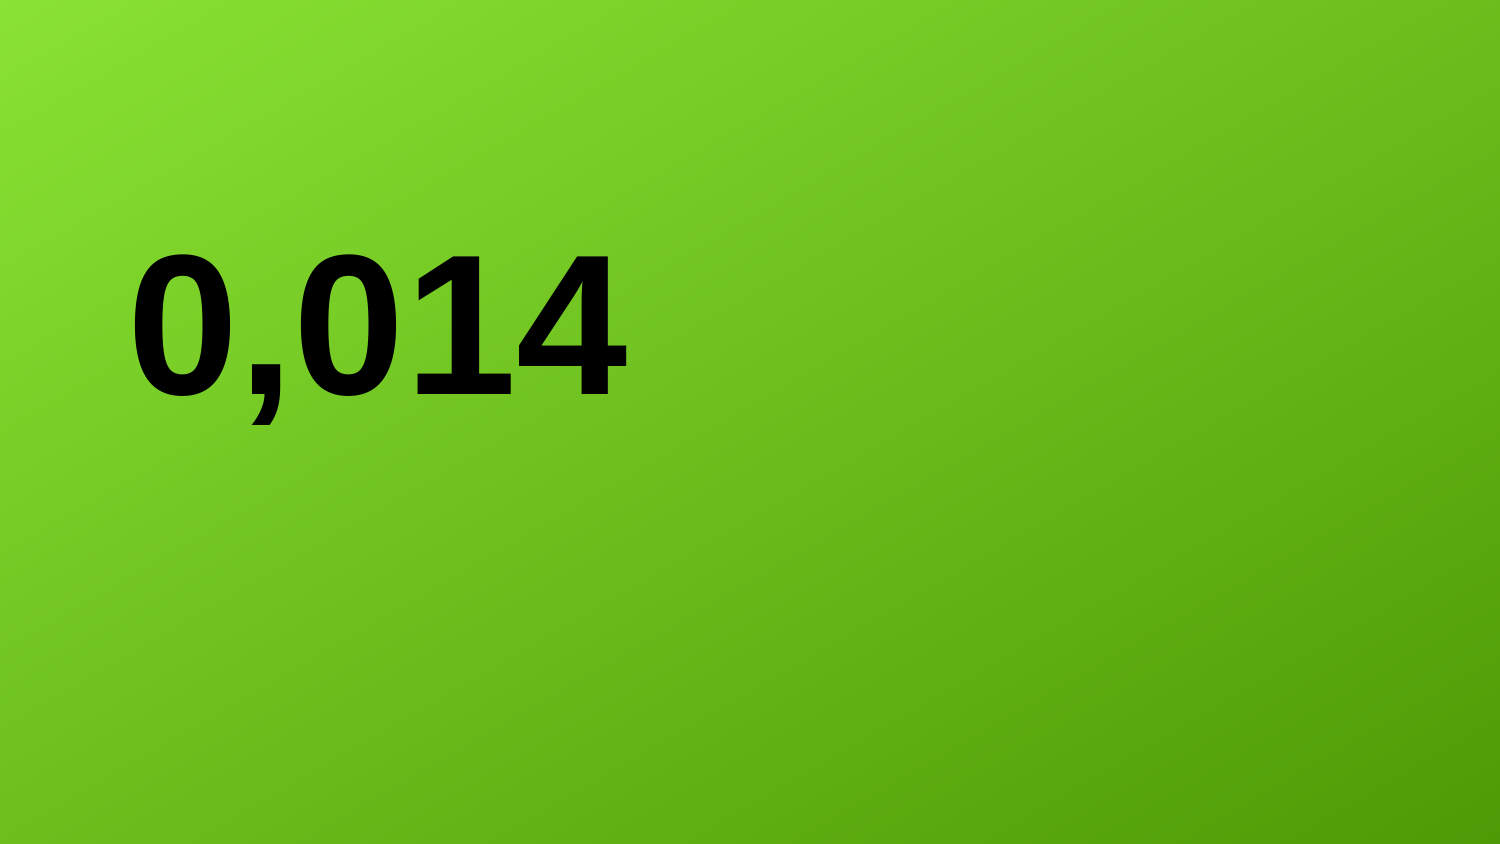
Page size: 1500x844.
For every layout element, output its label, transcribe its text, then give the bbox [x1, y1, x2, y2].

text_box 0,014 [328, 276, 368, 374]
text_box 0,014 [541, 283, 582, 346]
text_box 0,014 [162, 276, 202, 374]
text_box 0,014 [112, 259, 1388, 450]
